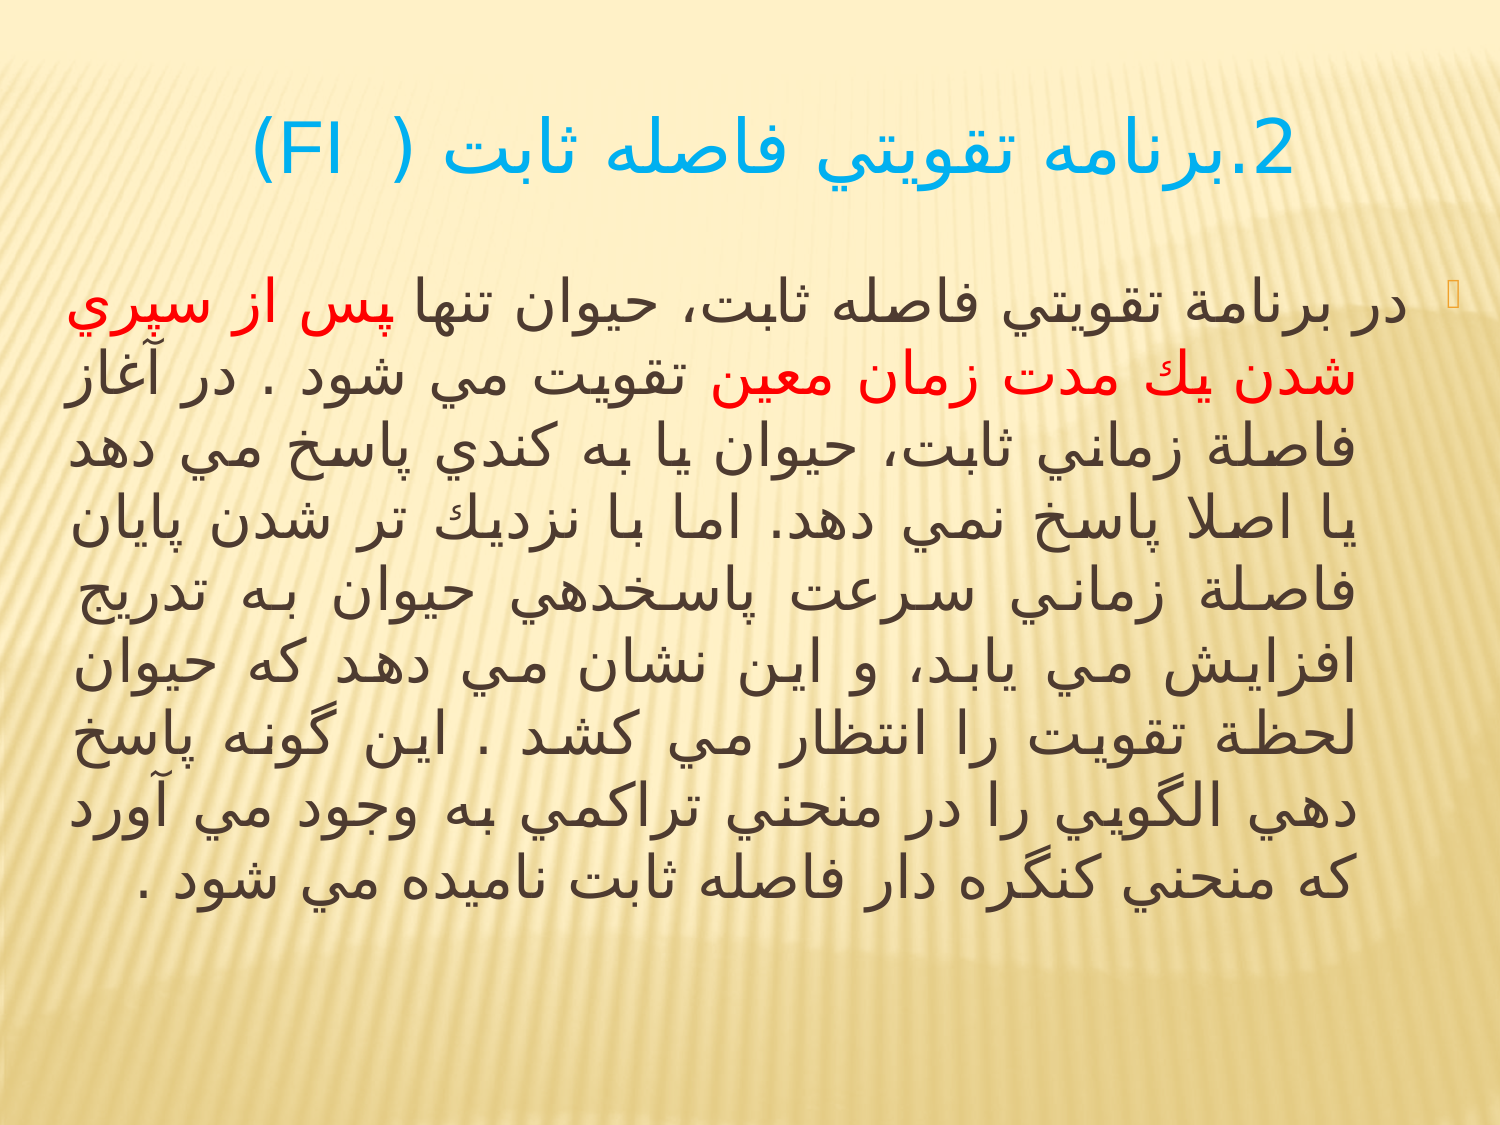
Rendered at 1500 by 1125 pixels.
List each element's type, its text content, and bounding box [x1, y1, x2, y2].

title 2.برنامه تقويتي فاصله ثابت ( FI) [50, 75, 1476, 213]
list در برنامة تقويتي فاصله ثابت، حيوان تنها پس از سپري شدن يك مدت زمان معين تقويت مي شود . در آغاز فاصلة زماني ثابت، حيوان يا به كندي پاسخ مي دهد يا اصلا پاسخ نمي دهد. اما با نزديك تر شدن پايان فاصلة زماني سرعت پاسخدهي حيوان به تدريج افزايش مي يابد، و اين نشان مي دهد كه حيوان لحظة تقويت را انتظار مي كشد . اين گونه پاسخ دهي الگويي را در منحني تراكمي به وجود مي آورد كه منحني كنگره دار فاصله ثابت ناميده مي شود . [50, 254, 1476, 998]
